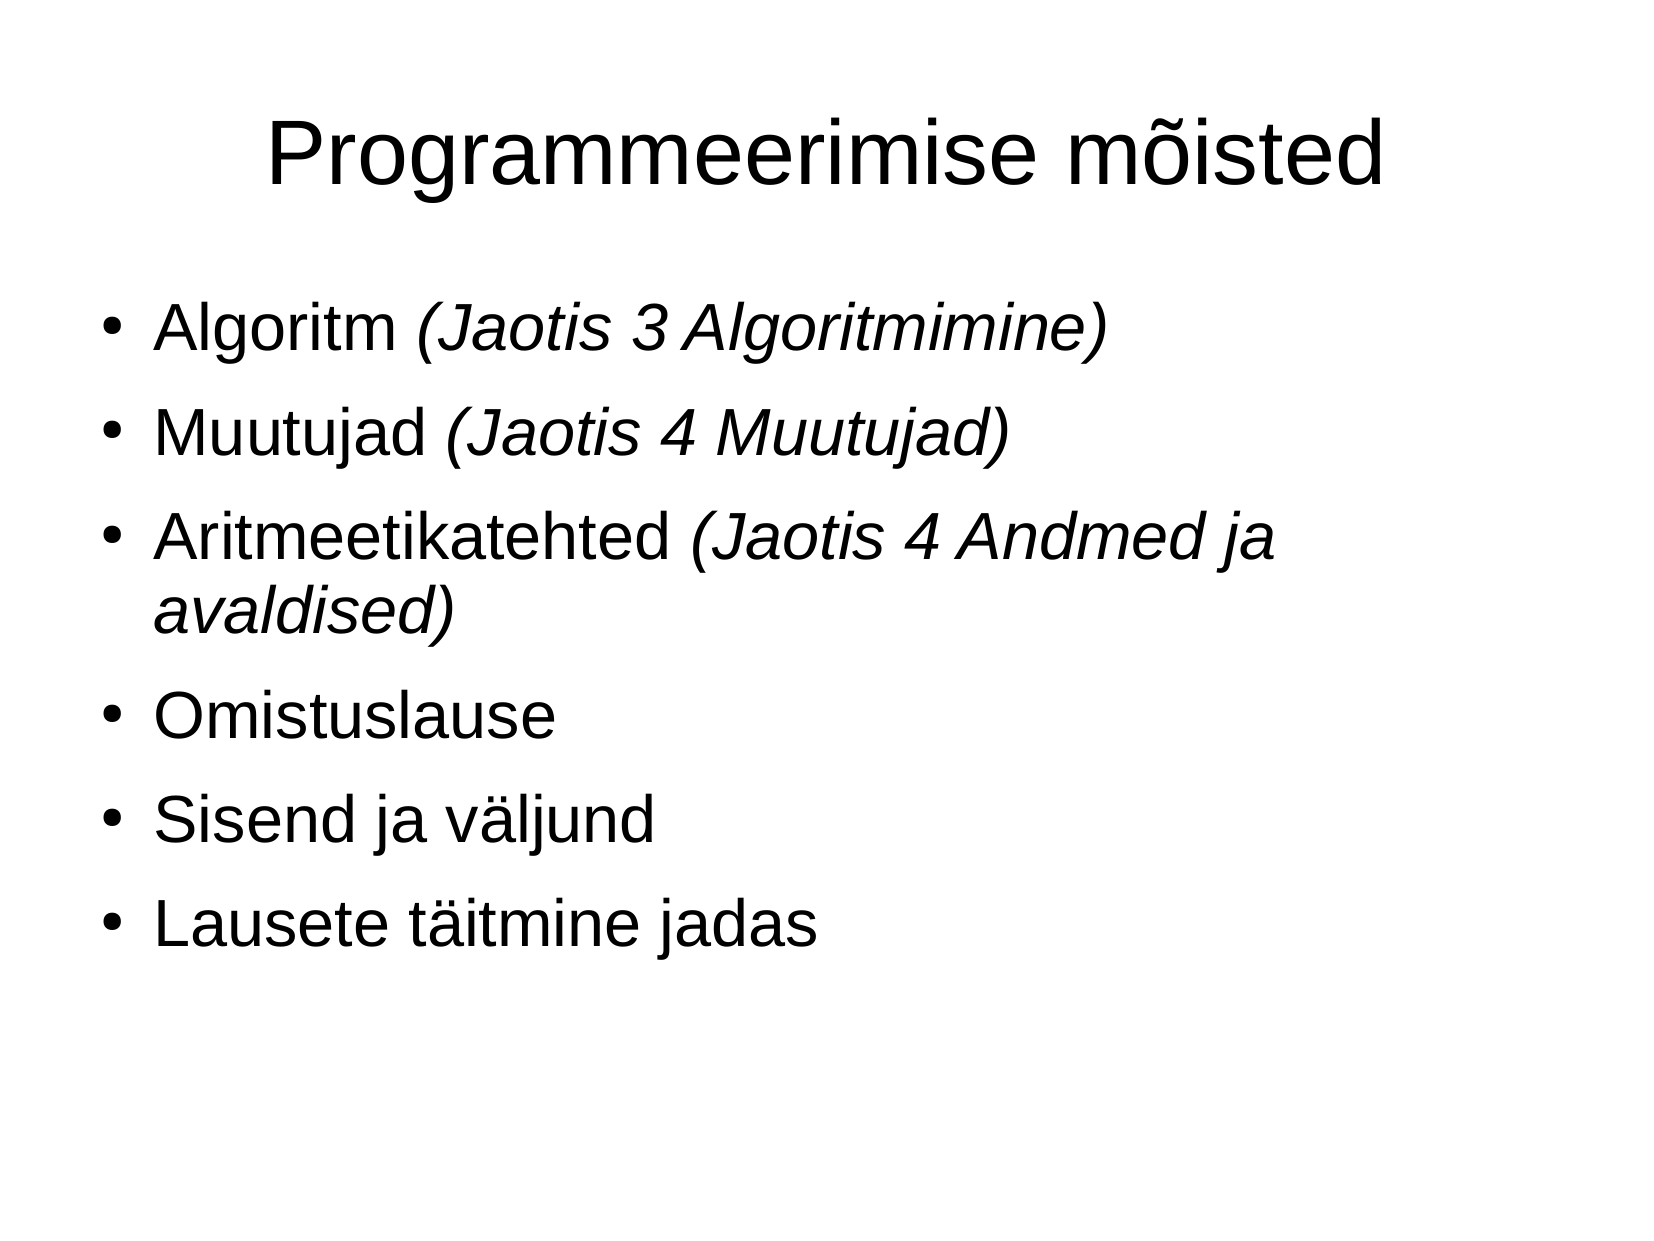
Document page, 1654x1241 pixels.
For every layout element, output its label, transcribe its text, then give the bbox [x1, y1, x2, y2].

list Algoritm (Jaotis 3 Algoritmimine) Muutujad (Jaotis 4 Muutujad) Aritmeetikatehted (Jaotis 4 Andmed ja avaldised) Omistuslause Sisend ja väljund Lausete täitmine jadas [82, 290, 1571, 1094]
title Programmeerimise mõisted [82, 56, 1571, 250]
